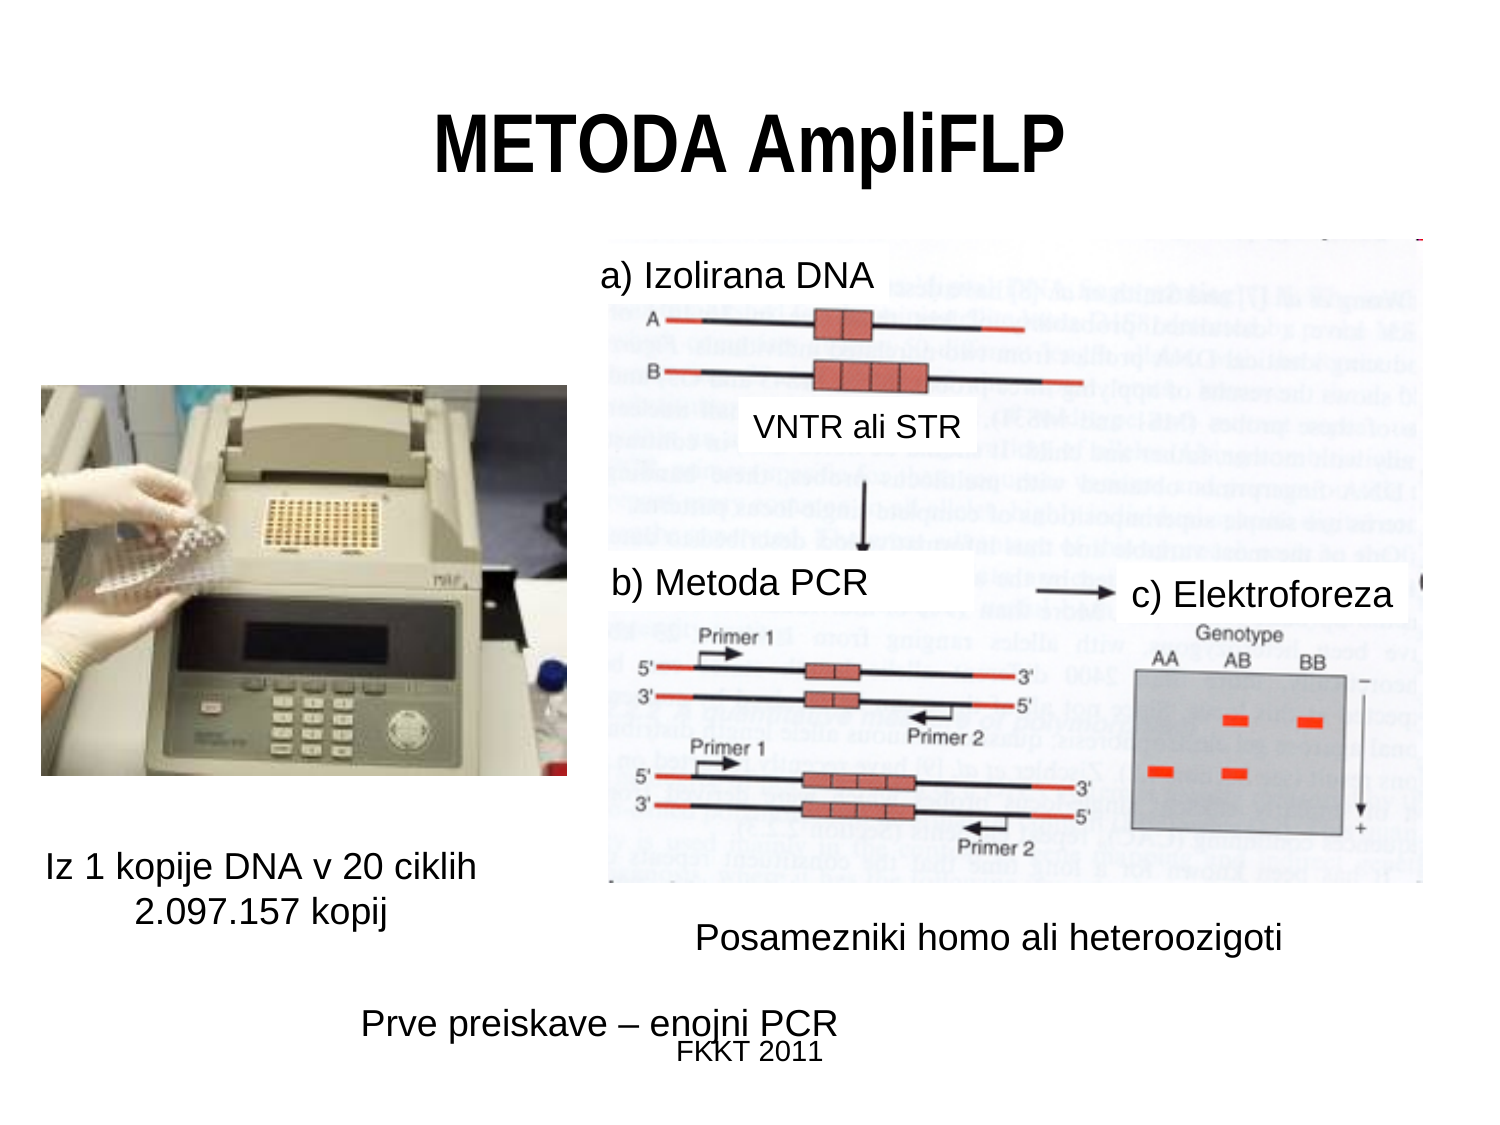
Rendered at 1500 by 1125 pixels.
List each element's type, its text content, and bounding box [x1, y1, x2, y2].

text_box Iz 1 kopije DNA v 20 ciklih 2.097.157 kopij [29, 834, 503, 940]
text_box FKKT 2011 [512, 1024, 988, 1103]
title METODA AmpliFLP [75, 45, 1426, 233]
text_box Prve preiskave – enojni PCR [345, 990, 854, 1052]
picture [41, 385, 567, 777]
text_box c) Elektroforeza [1116, 562, 1409, 623]
text_box VNTR ali STR [738, 397, 977, 453]
text_box b) Metoda PCR [596, 550, 975, 612]
picture [608, 239, 1423, 883]
text_box a) Izolirana DNA [585, 243, 890, 304]
text_box Posamezniki homo ali heteroozigoti [680, 904, 1309, 966]
